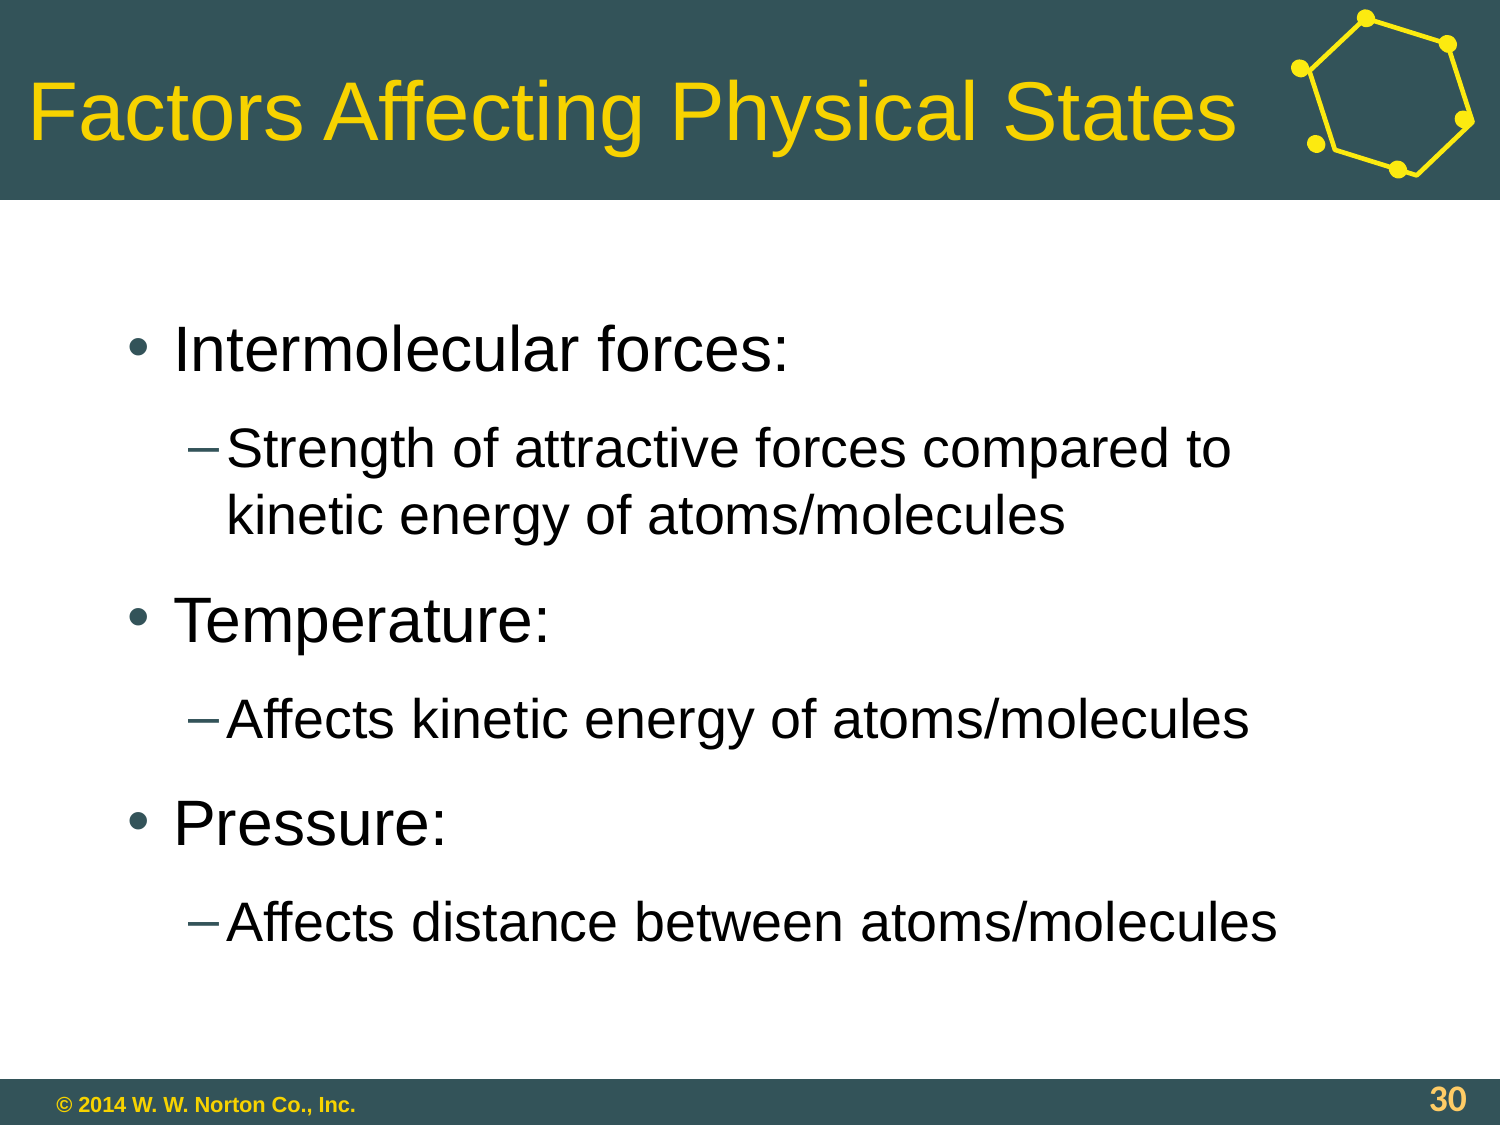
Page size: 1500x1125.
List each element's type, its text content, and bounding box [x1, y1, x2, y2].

slide_number <number> [1412, 1074, 1482, 1119]
title Factors Affecting Physical States [12, 19, 1263, 195]
list Intermolecular forces: Strength of attractive forces compared to kinetic energy of atoms/molecules Temperature: Affects kinetic energy of atoms/molecules Pressure: Affects distance between atoms/molecules [112, 299, 1388, 975]
